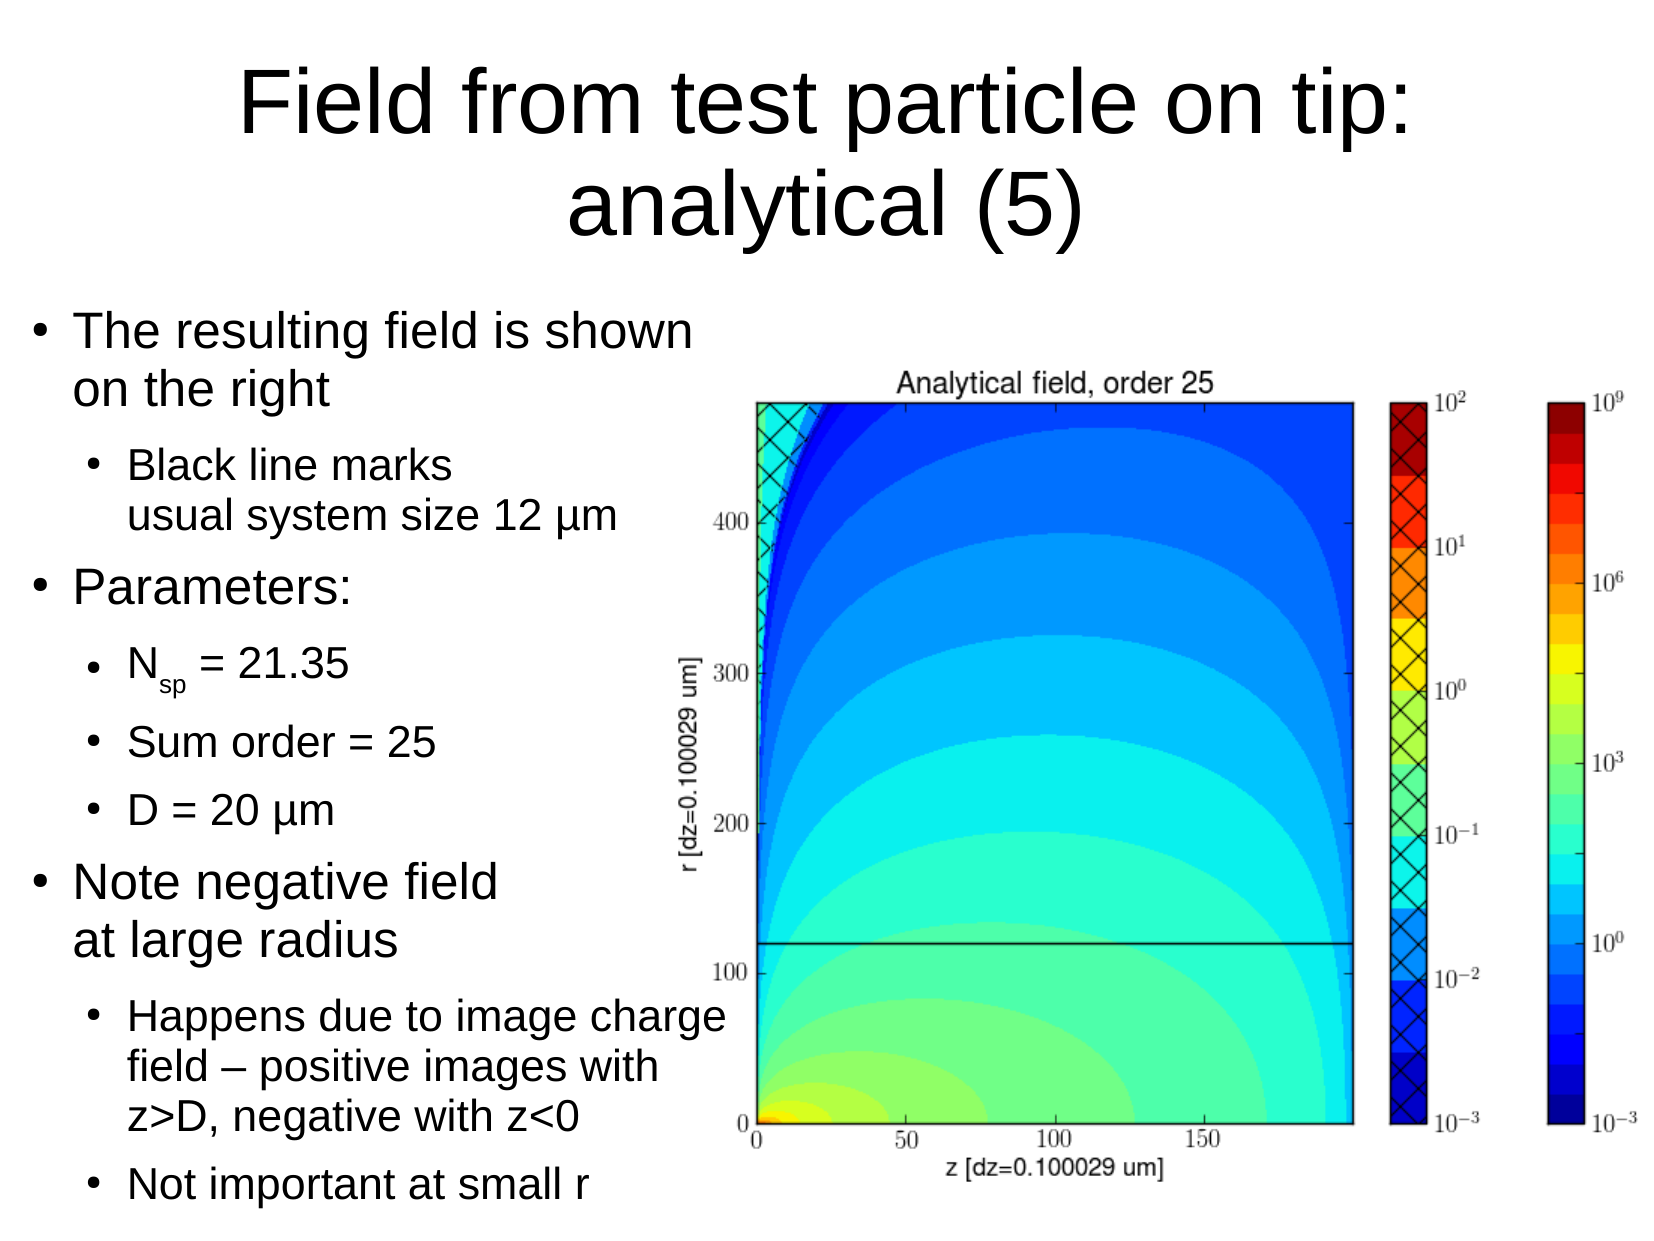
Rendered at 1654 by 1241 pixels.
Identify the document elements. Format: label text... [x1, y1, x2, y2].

picture [608, 314, 1654, 1216]
list The resulting field is shown on the right Black line marks usual system size 12 µm Parameters: Nsp = 21.35 Sum order = 25 D = 20 µm Note negative field at large radius Happens due to image charge field – positive images with z>D, negative with z<0 Not important at small r [17, 302, 744, 1212]
title Field from test particle on tip: analytical (5) [82, 49, 1571, 257]
